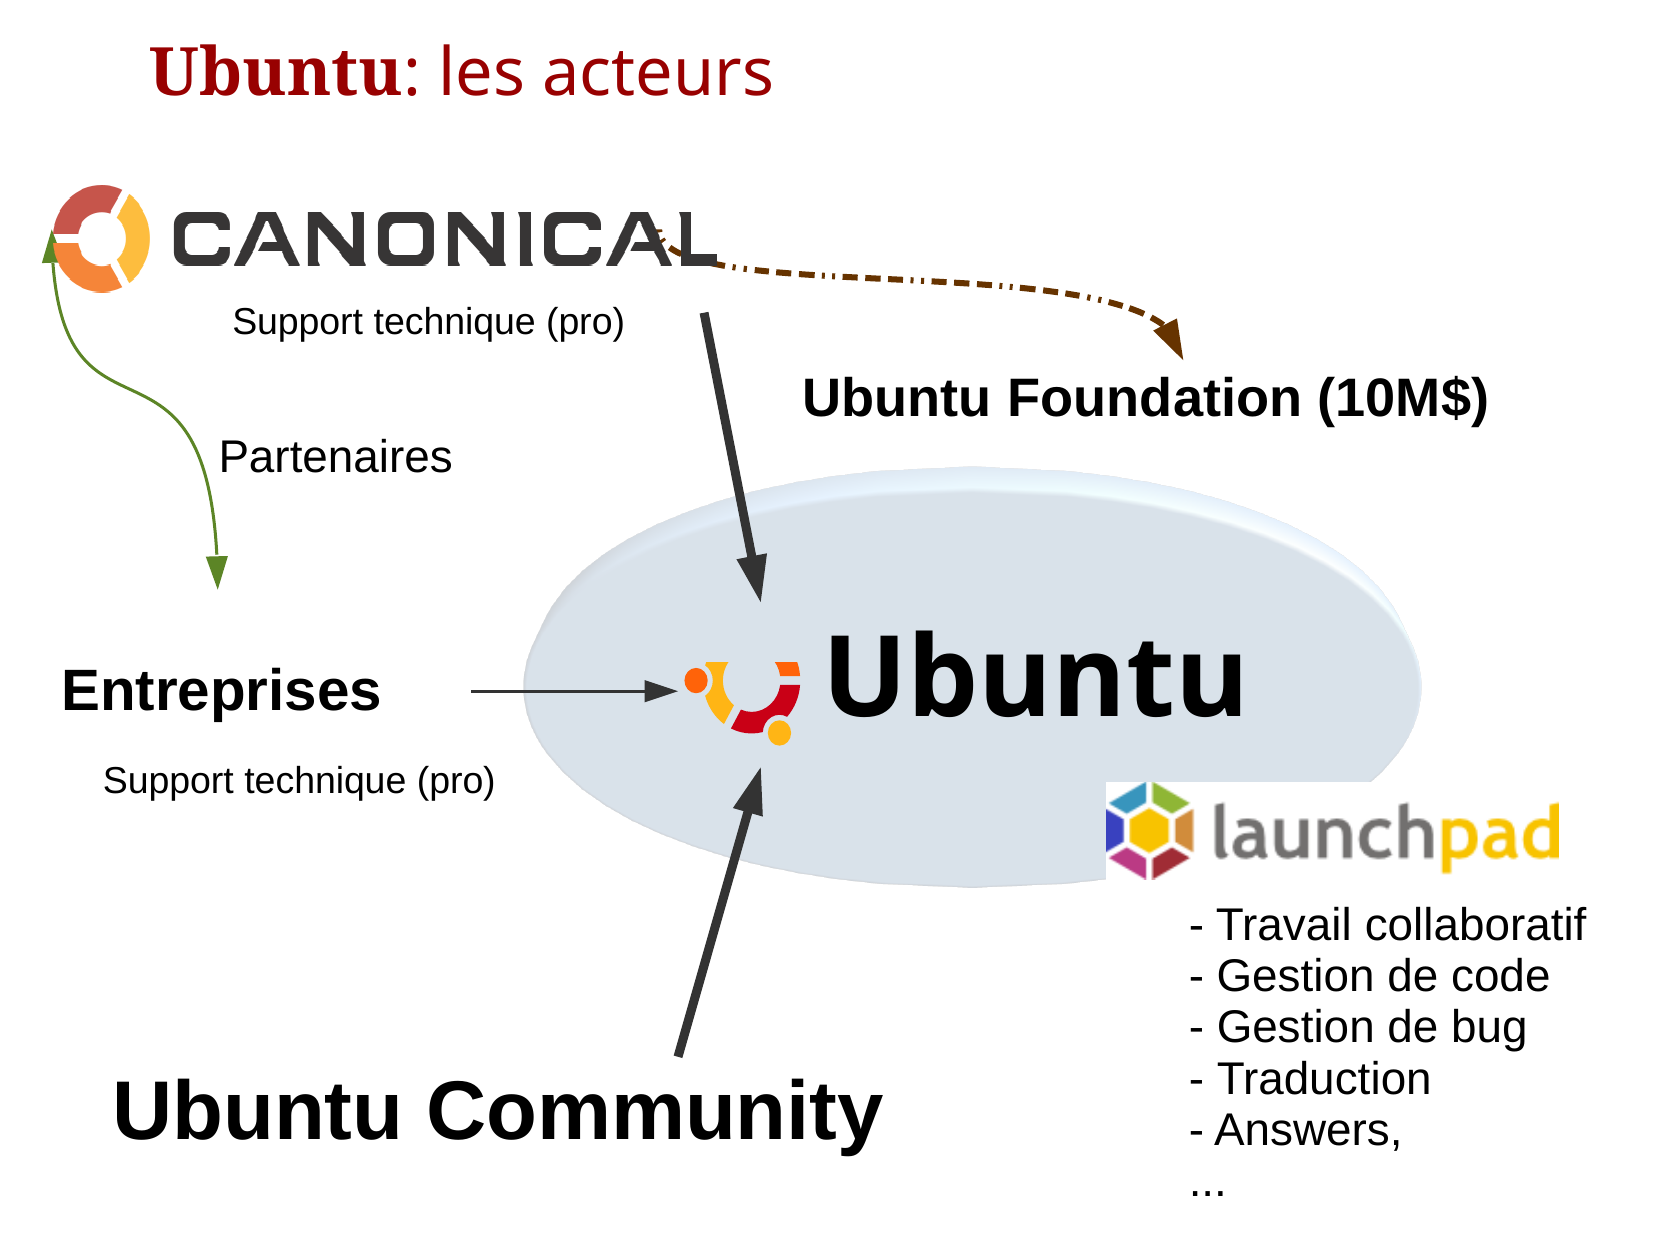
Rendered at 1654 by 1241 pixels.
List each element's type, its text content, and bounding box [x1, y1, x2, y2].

text_box - Travail collaboratif - Gestion de code - Gestion de bug - Traduction - Answers, ... [1174, 891, 1654, 1227]
text_box Ubuntu Community [97, 1056, 982, 1176]
picture [53, 185, 717, 293]
text_box Support technique (pro) [88, 752, 554, 816]
picture [680, 662, 805, 746]
title Ubuntu: les acteurs [149, 0, 1562, 159]
text_box Ubuntu Foundation (10M$) [787, 360, 1579, 444]
picture [1106, 782, 1559, 880]
text_box Entreprises [46, 649, 434, 738]
text_box Ubuntu [807, 589, 1273, 755]
text_box Support technique (pro) [217, 293, 684, 356]
text_box Partenaires [203, 423, 495, 497]
